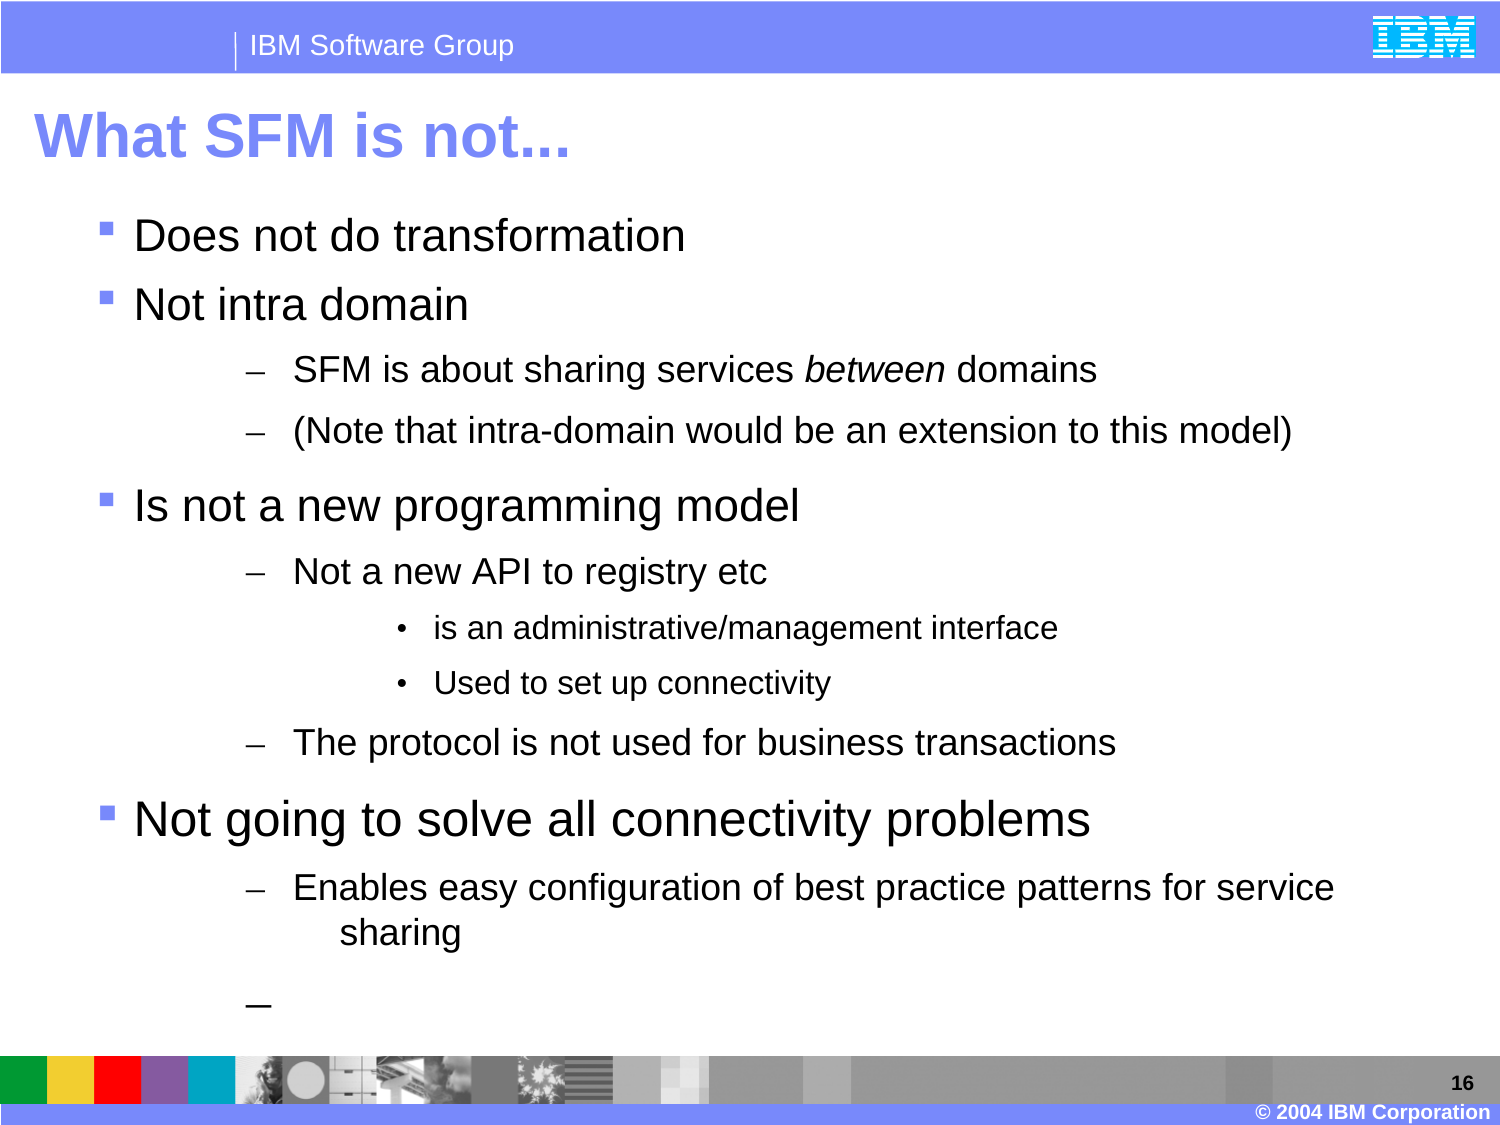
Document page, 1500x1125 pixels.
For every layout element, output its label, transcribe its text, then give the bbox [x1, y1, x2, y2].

title What SFM is not... [19, 97, 1483, 181]
picture [0, 1056, 1500, 1104]
list Does not do transformation Not intra domain SFM is about sharing services between domains (Note that intra-domain would be an extension to this model) Is not a new programming model Not a new API to registry etc is an administrative/management interface Used to set up connectivity The protocol is not used for business transactions Not going to solve all connectivity problems Enables easy configuration of best practice patterns for service sharing [81, 209, 1374, 1044]
